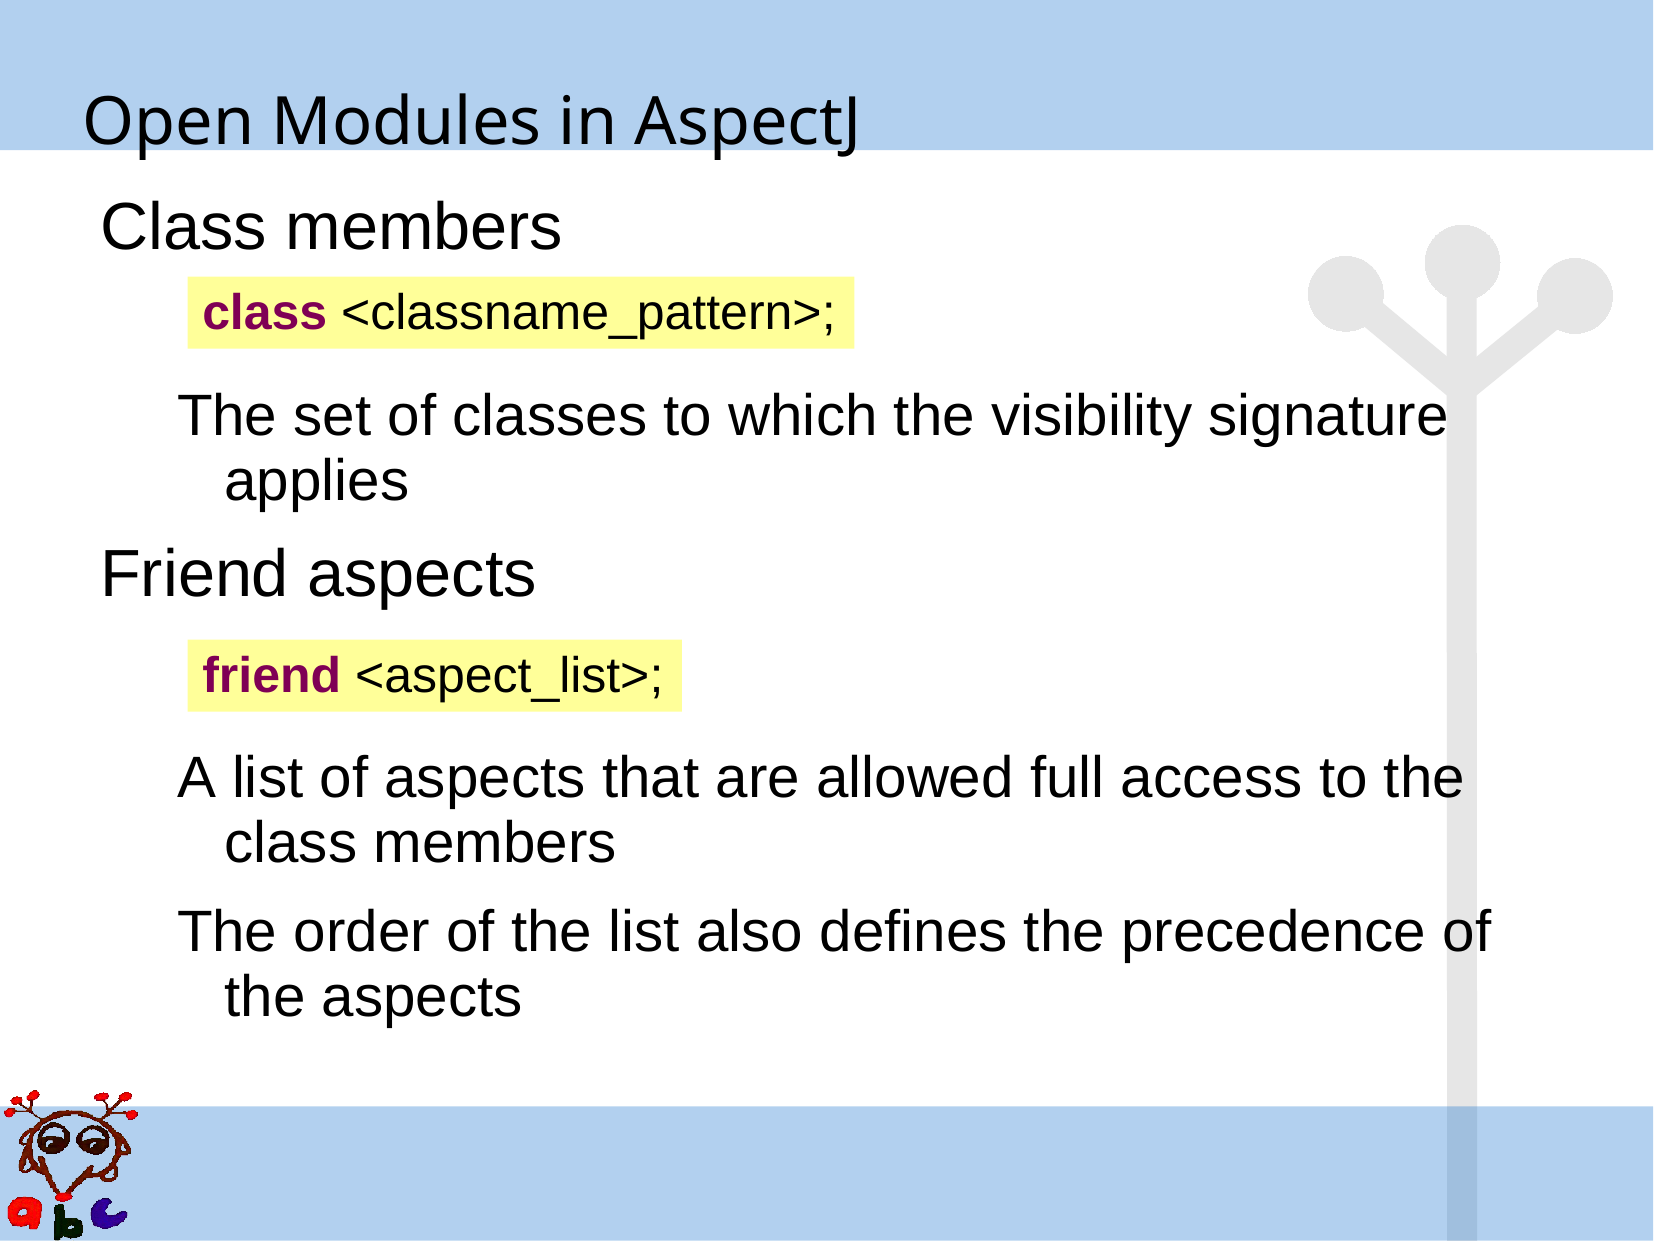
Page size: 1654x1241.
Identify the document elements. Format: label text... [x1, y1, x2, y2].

list Class members The set of classes to which the visibility signature applies Friend aspects A list of aspects that are allowed full access to the class members The order of the list also defines the precedence of the aspects [82, 189, 1571, 1053]
text_box friend <aspect_list>; [187, 639, 682, 712]
text_box class <classname_pattern>; [187, 276, 855, 349]
picture [0, 1088, 139, 1241]
title Open Modules in AspectJ [82, 49, 1576, 188]
